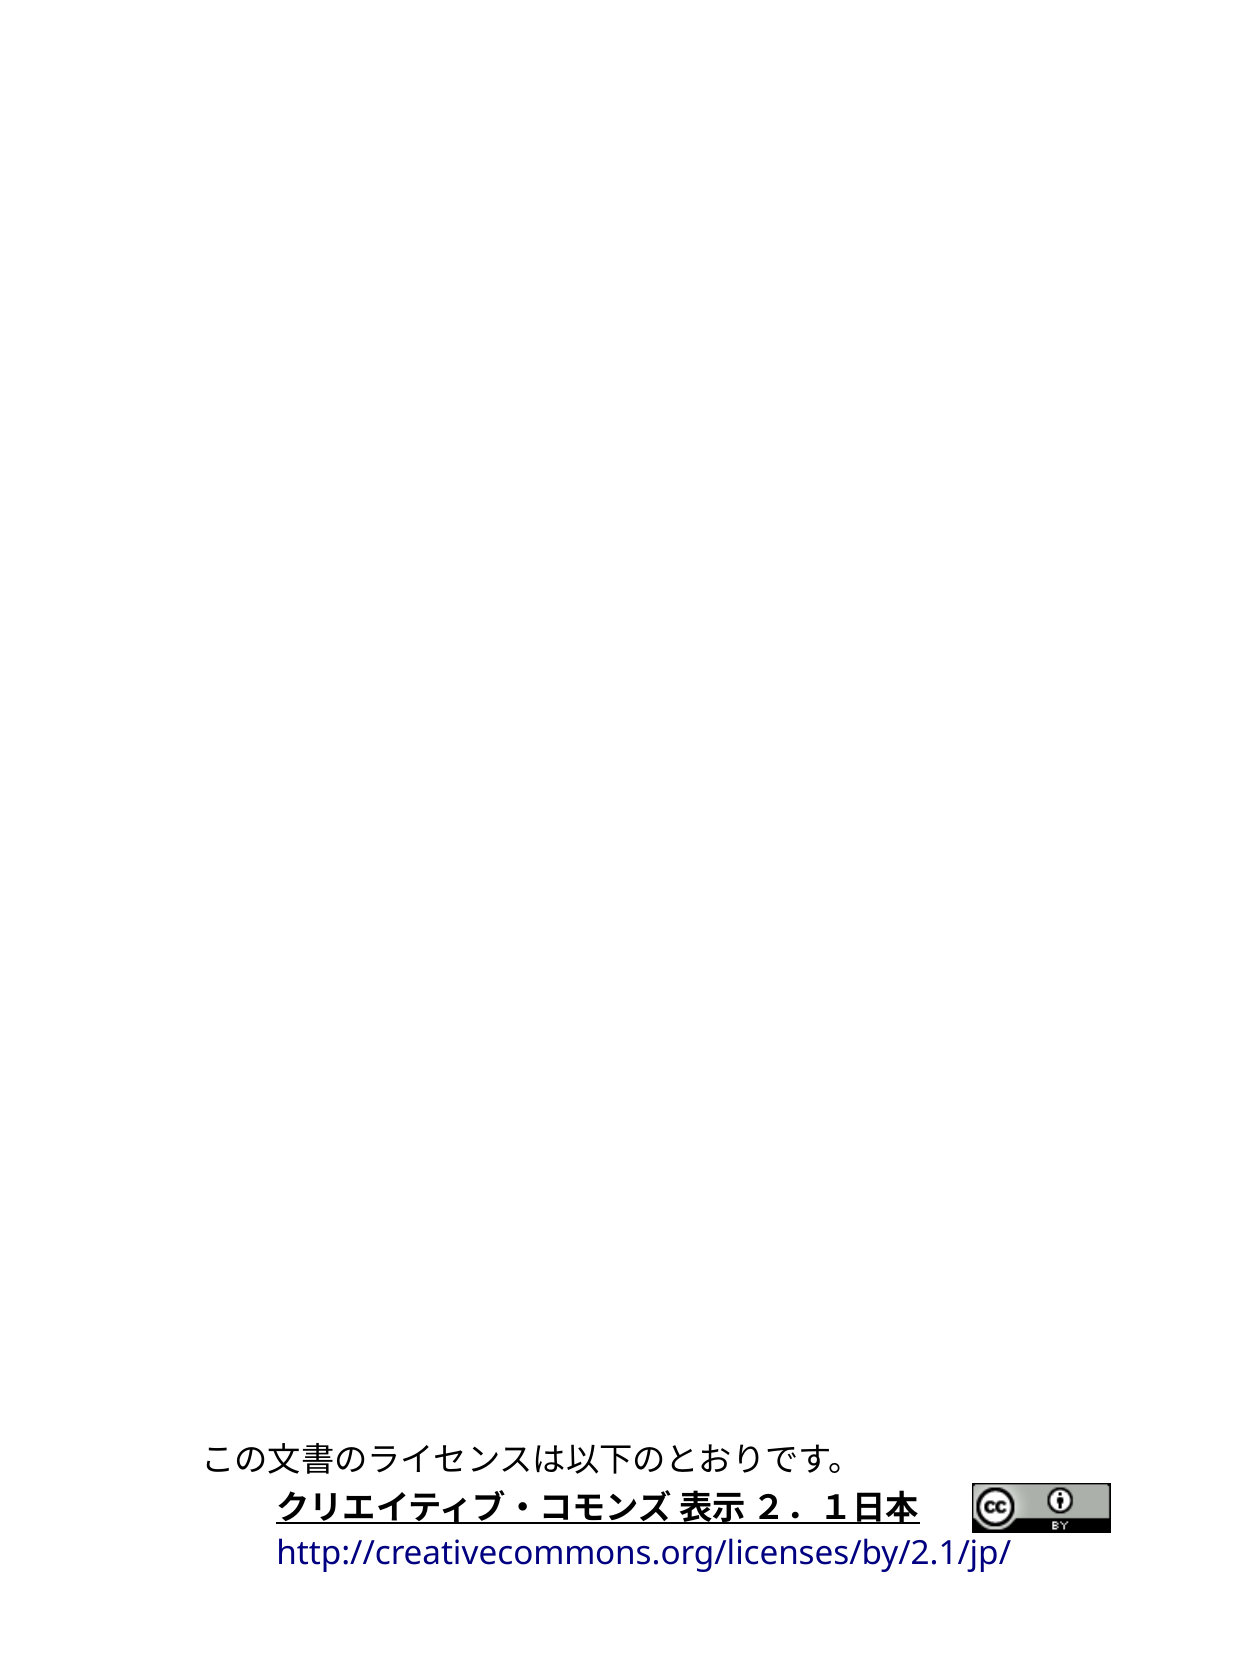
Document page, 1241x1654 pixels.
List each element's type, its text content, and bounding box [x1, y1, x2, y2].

picture [1048, 1483, 1111, 1533]
text_box この文書のライセンスは以下のとおりです。 クリエイティブ・コモンズ 表示 ２．１日本 http://creativecommons.org/licenses/by/2.1/jp/ [186, 1425, 1048, 1540]
